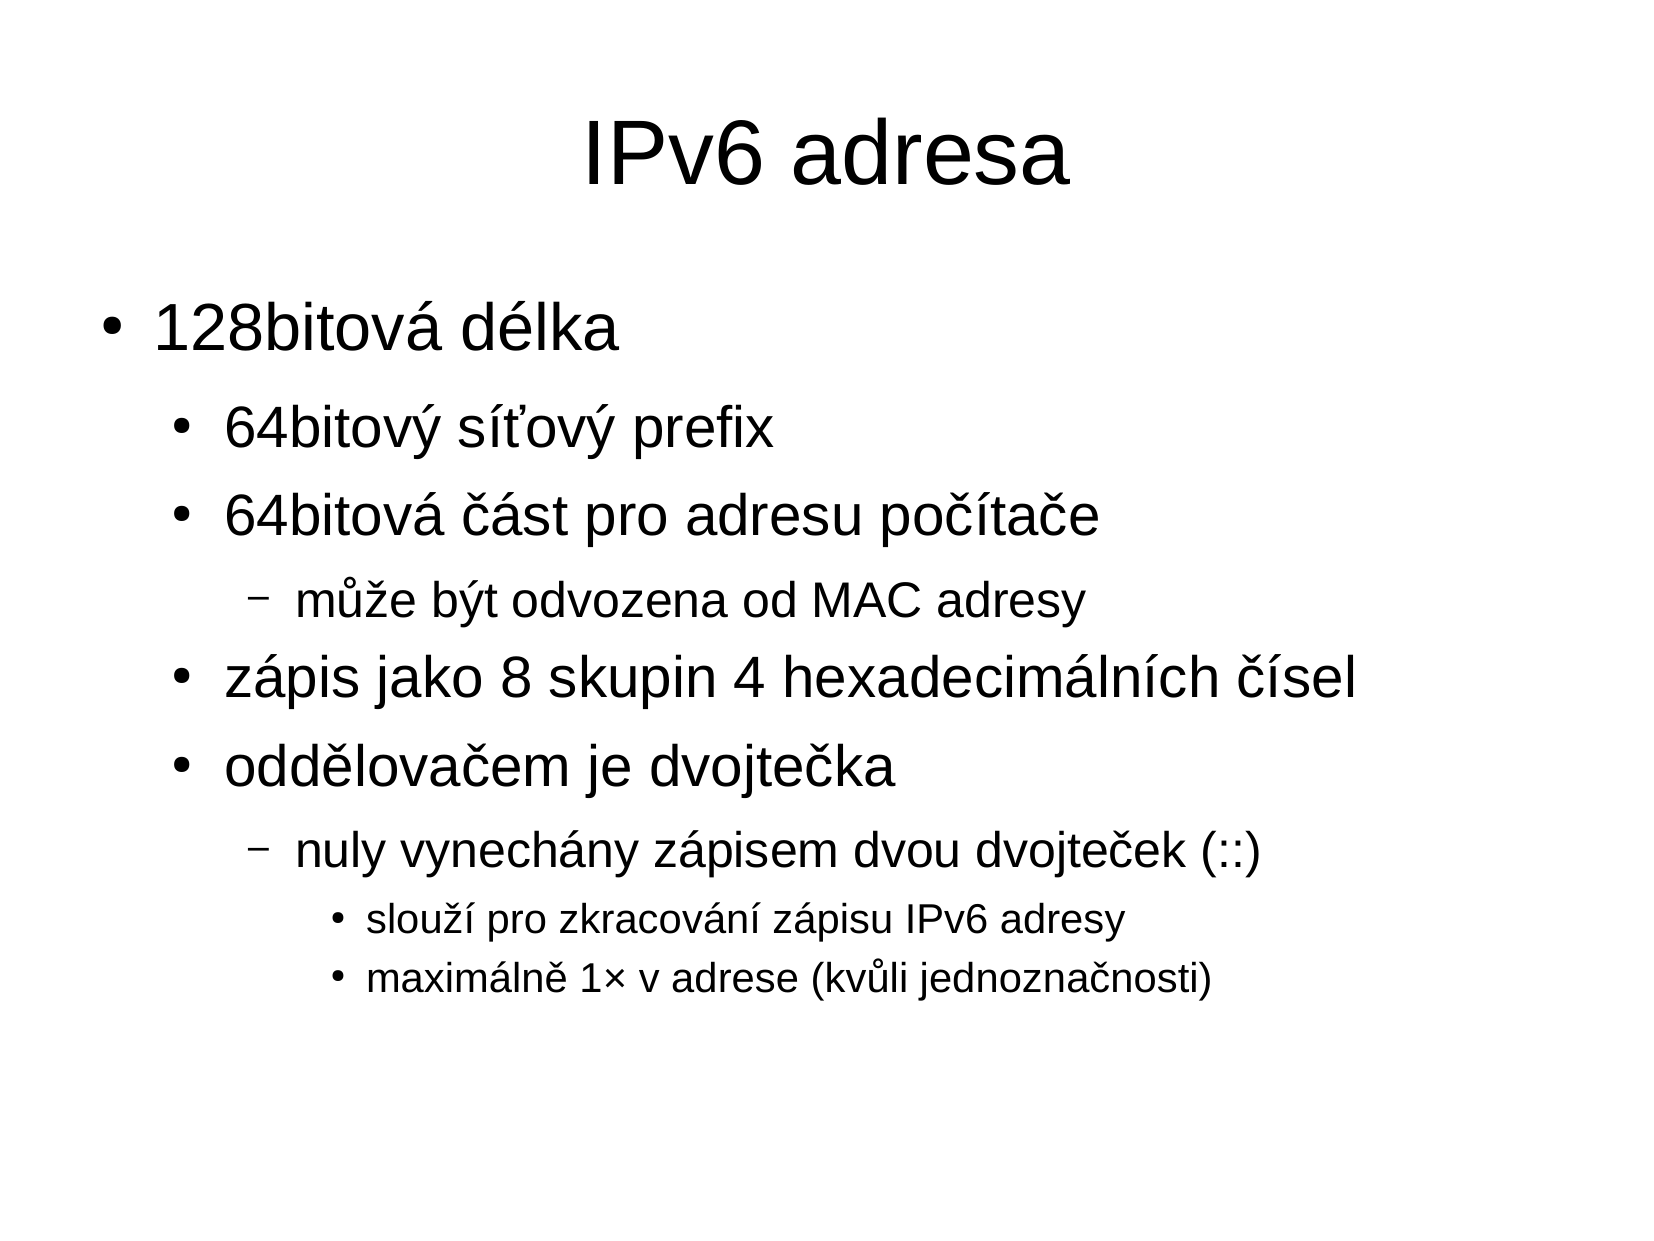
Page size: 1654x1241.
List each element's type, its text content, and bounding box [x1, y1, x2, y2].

title IPv6 adresa [82, 49, 1571, 257]
list 128bitová délka 64bitový síťový prefix 64bitová část pro adresu počítače může být odvozena od MAC adresy zápis jako 8 skupin 4 hexadecimálních čísel oddělovačem je dvojtečka nuly vynechány zápisem dvou dvojteček (::) slouží pro zkracování zápisu IPv6 adresy maximálně 1× v adrese (kvůli jednoznačnosti) [82, 290, 1571, 1109]
